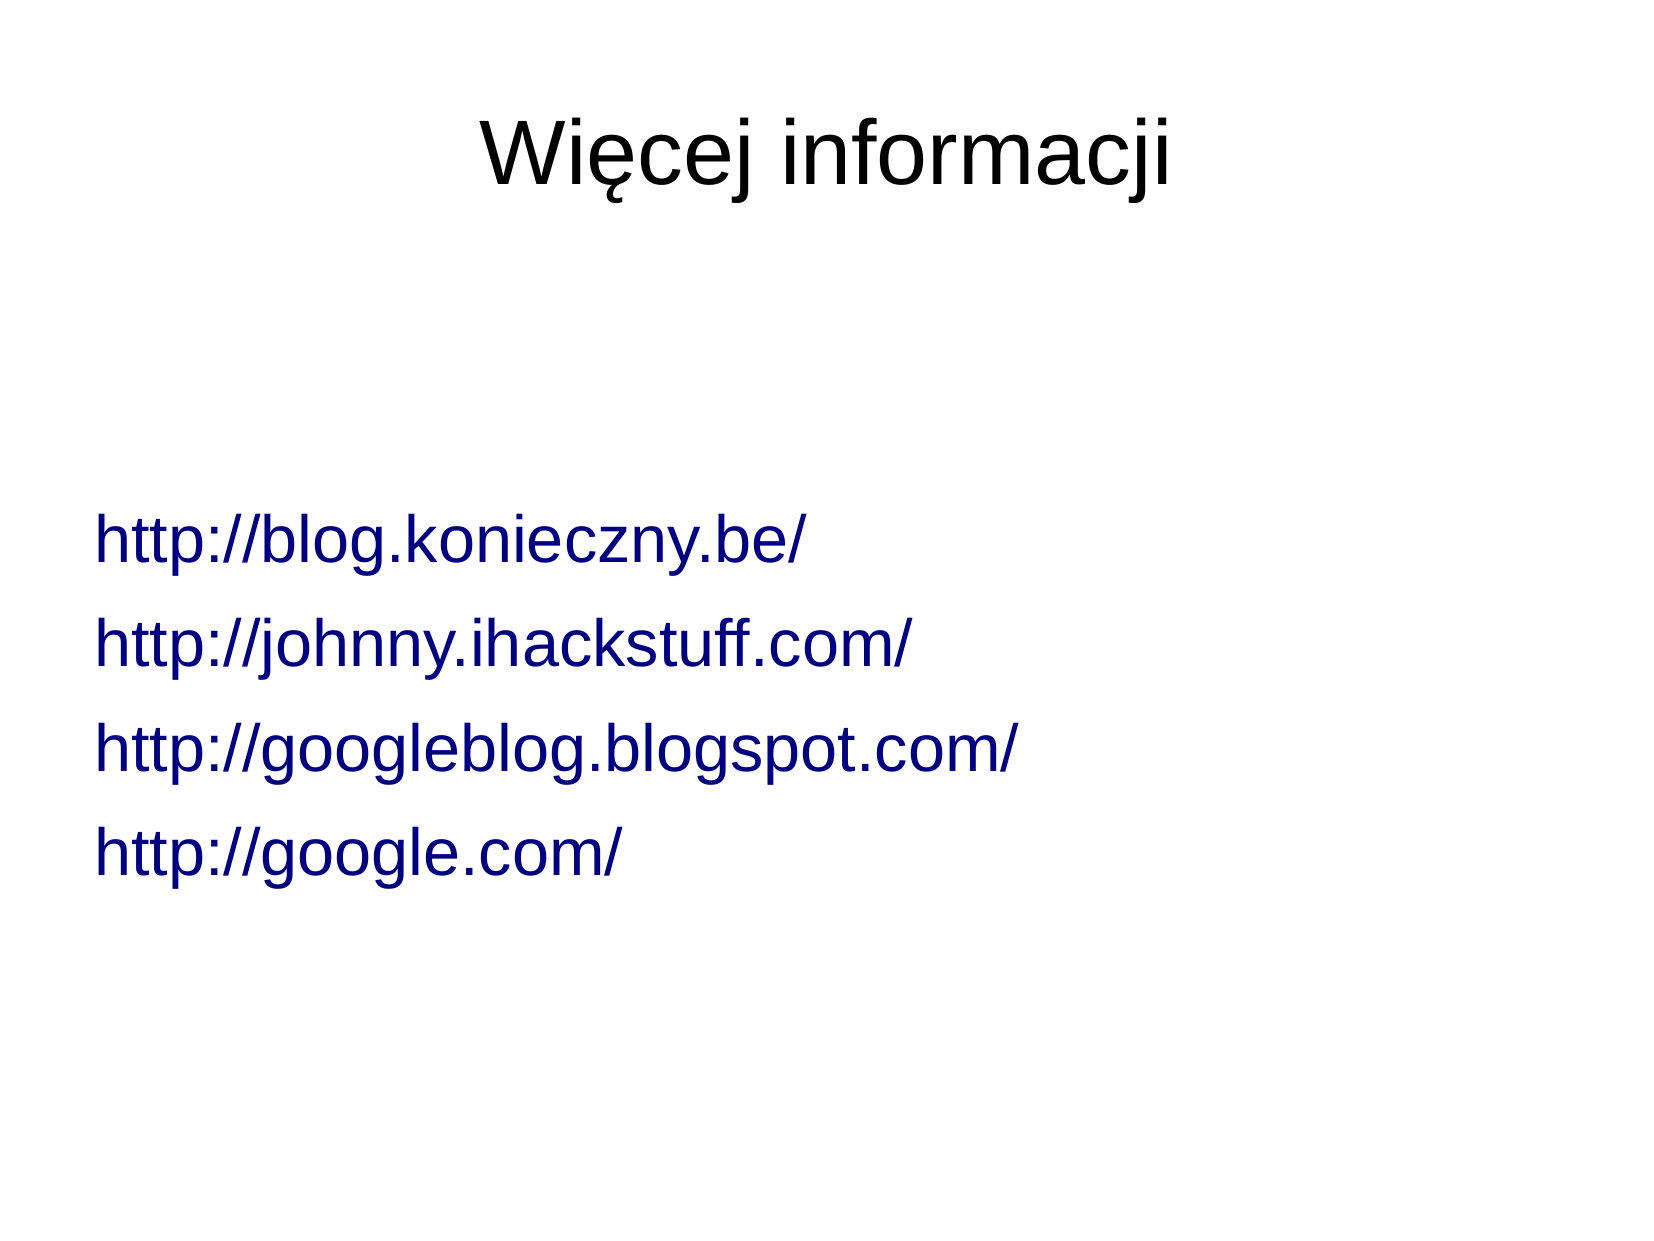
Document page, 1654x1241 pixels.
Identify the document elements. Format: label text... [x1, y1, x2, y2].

list http://blog.konieczny.be/ http://johnny.ihackstuff.com/ http://googleblog.blogspot.com/ http://google.com/ [76, 501, 1565, 950]
title Więcej informacji [82, 49, 1571, 257]
